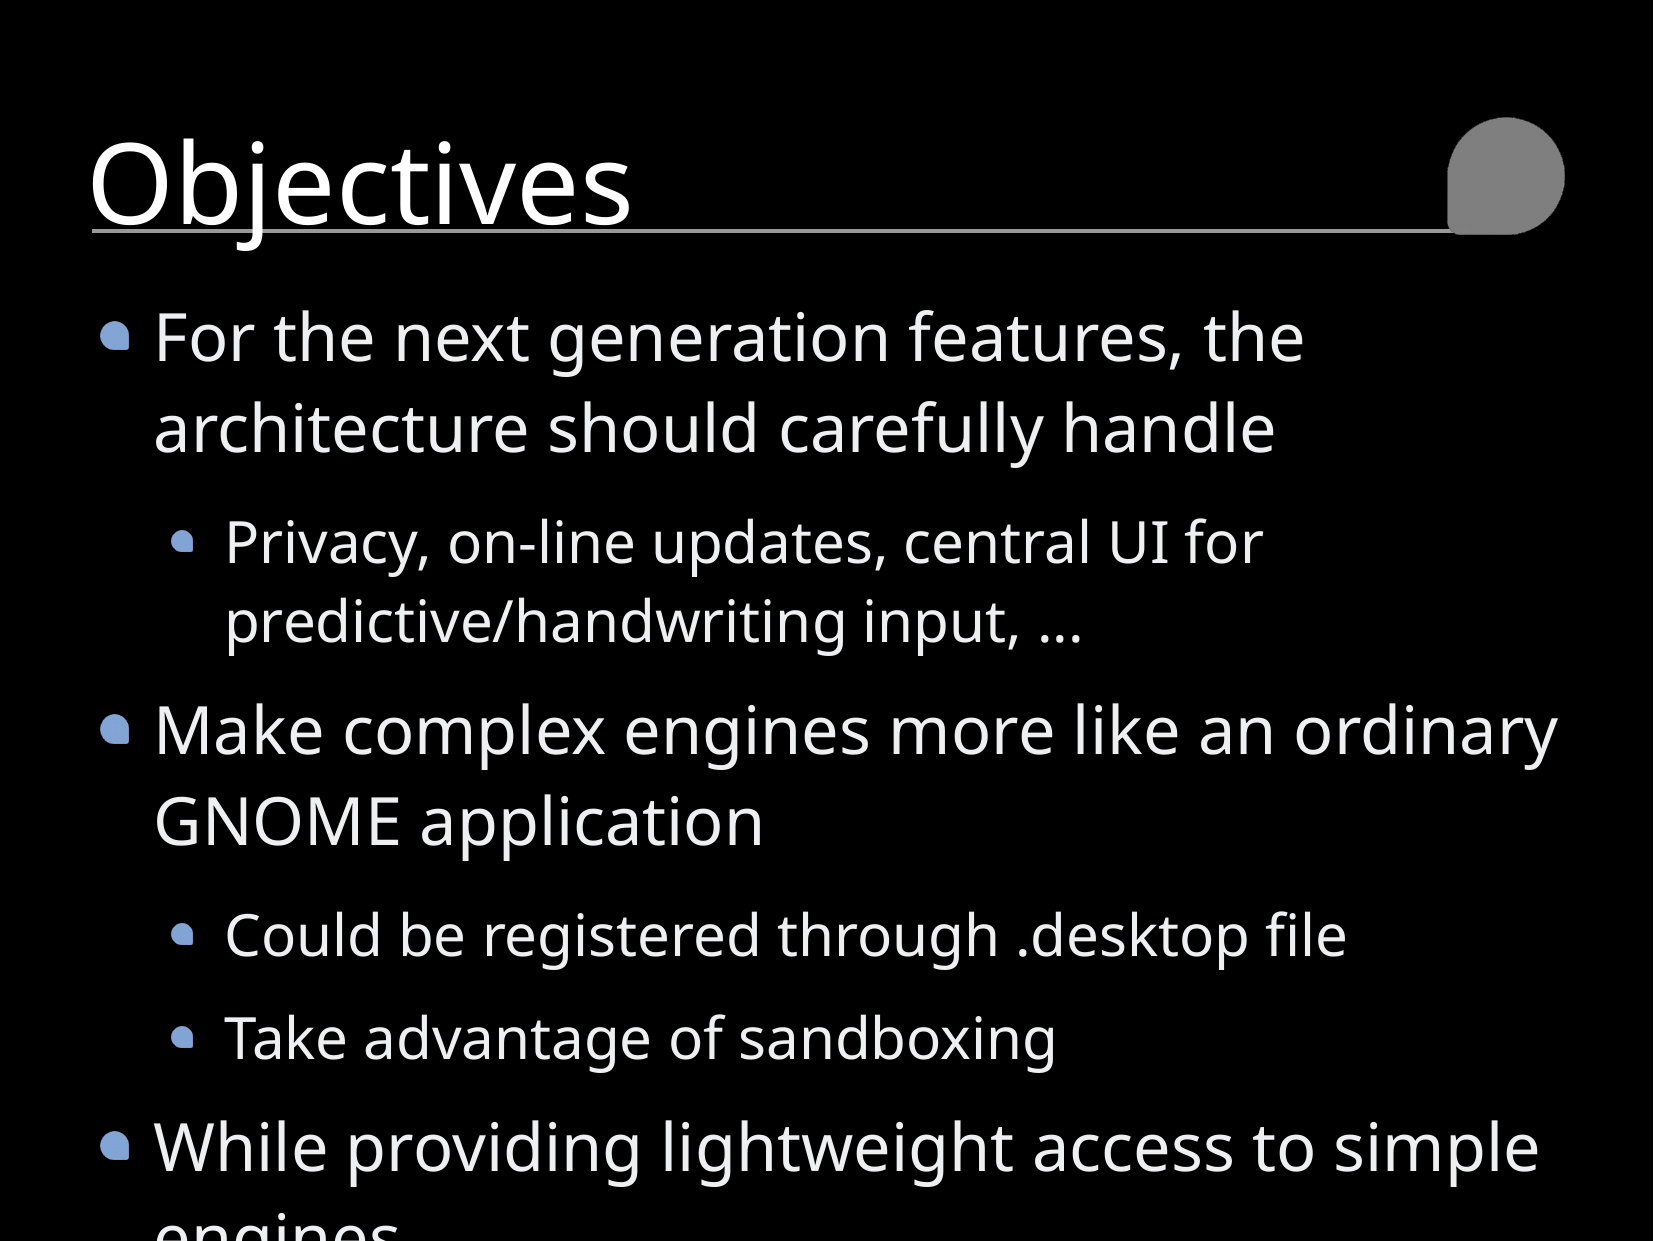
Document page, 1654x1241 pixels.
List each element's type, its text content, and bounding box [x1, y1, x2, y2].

list For the next generation features, the architecture should carefully handle Privacy, on-line updates, central UI for predictive/handwriting input, ... Make complex engines more like an ordinary GNOME application Could be registered through .desktop file Take advantage of sandboxing While providing lightweight access to simple engines [82, 290, 1571, 1158]
title Objectives [86, 112, 1575, 249]
